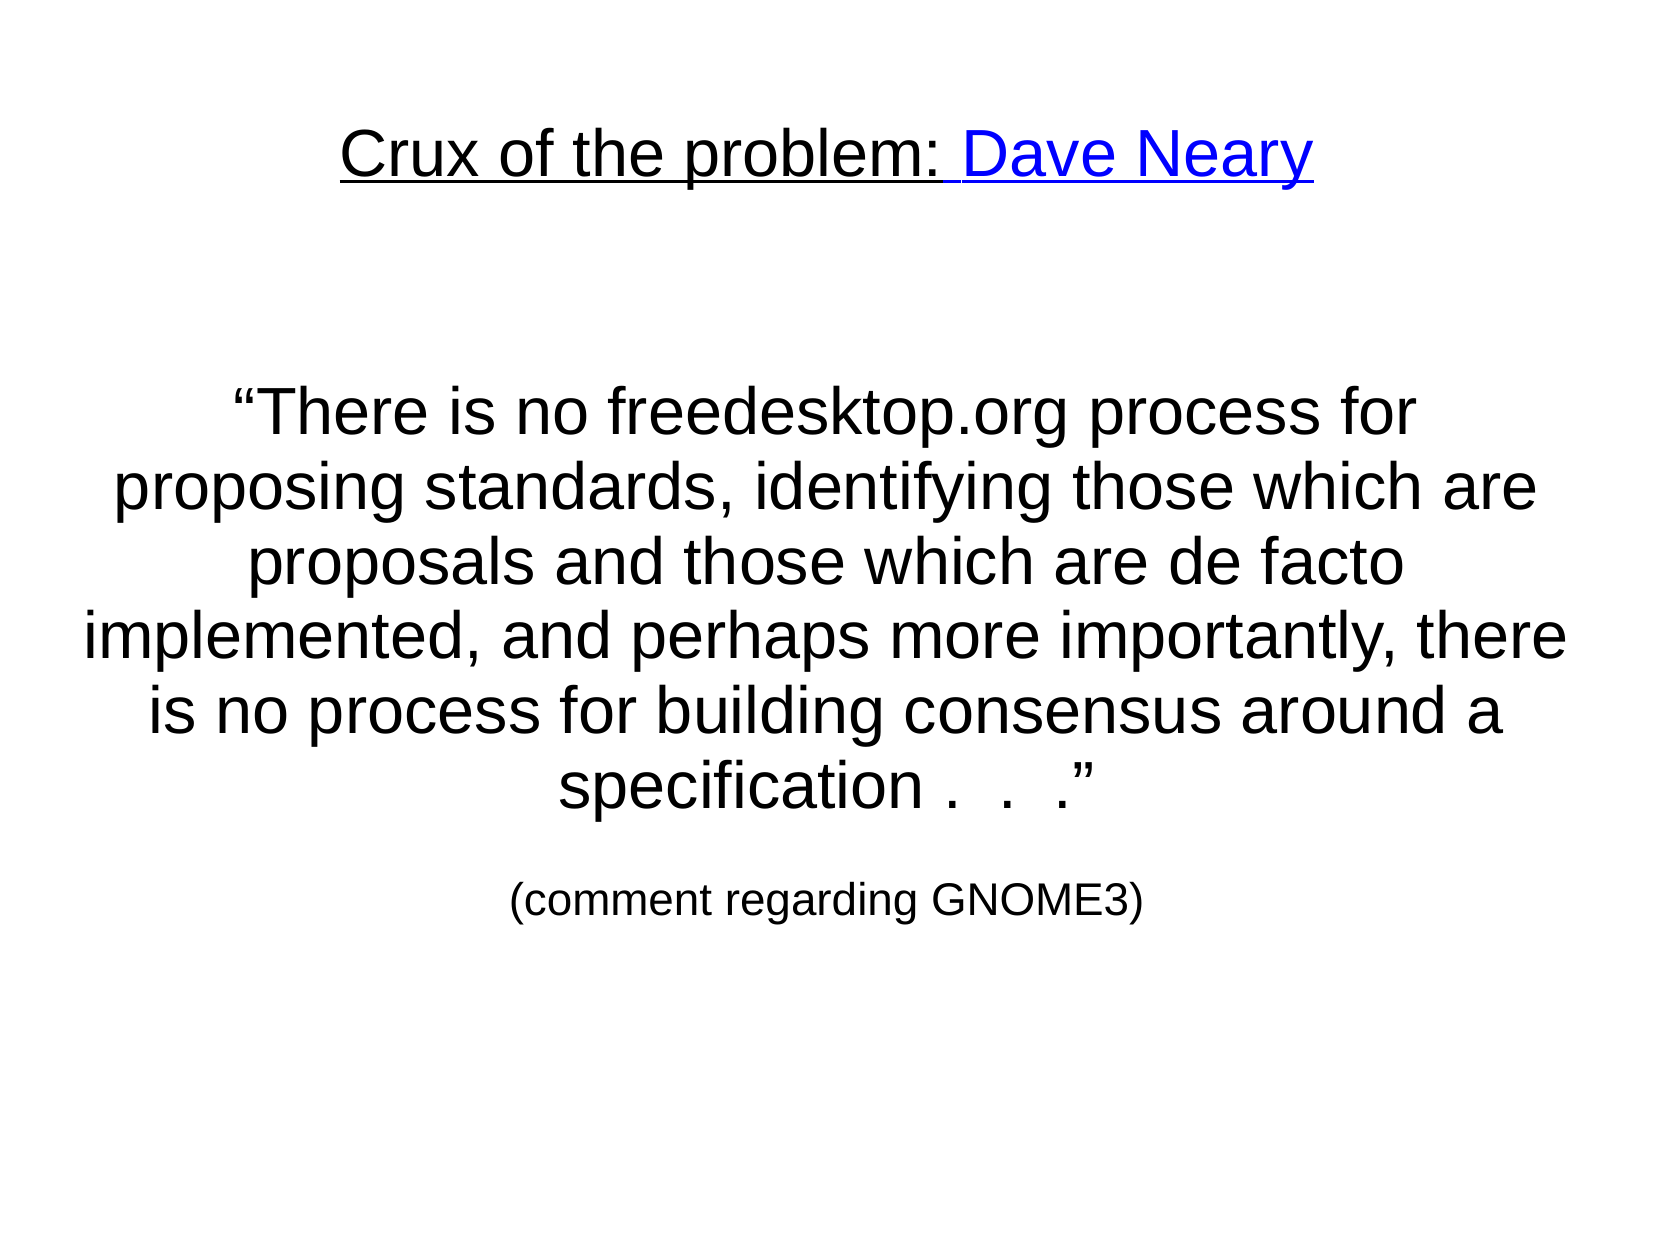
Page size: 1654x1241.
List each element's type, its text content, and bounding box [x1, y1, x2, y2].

subtitle “There is no freedesktop.org process for proposing standards, identifying those which are proposals and those which are de facto implemented, and perhaps more importantly, there is no process for building consensus around a specification . . .” (comment regarding GNOME3) [82, 290, 1571, 1010]
title Crux of the problem: Dave Neary [82, 49, 1571, 257]
